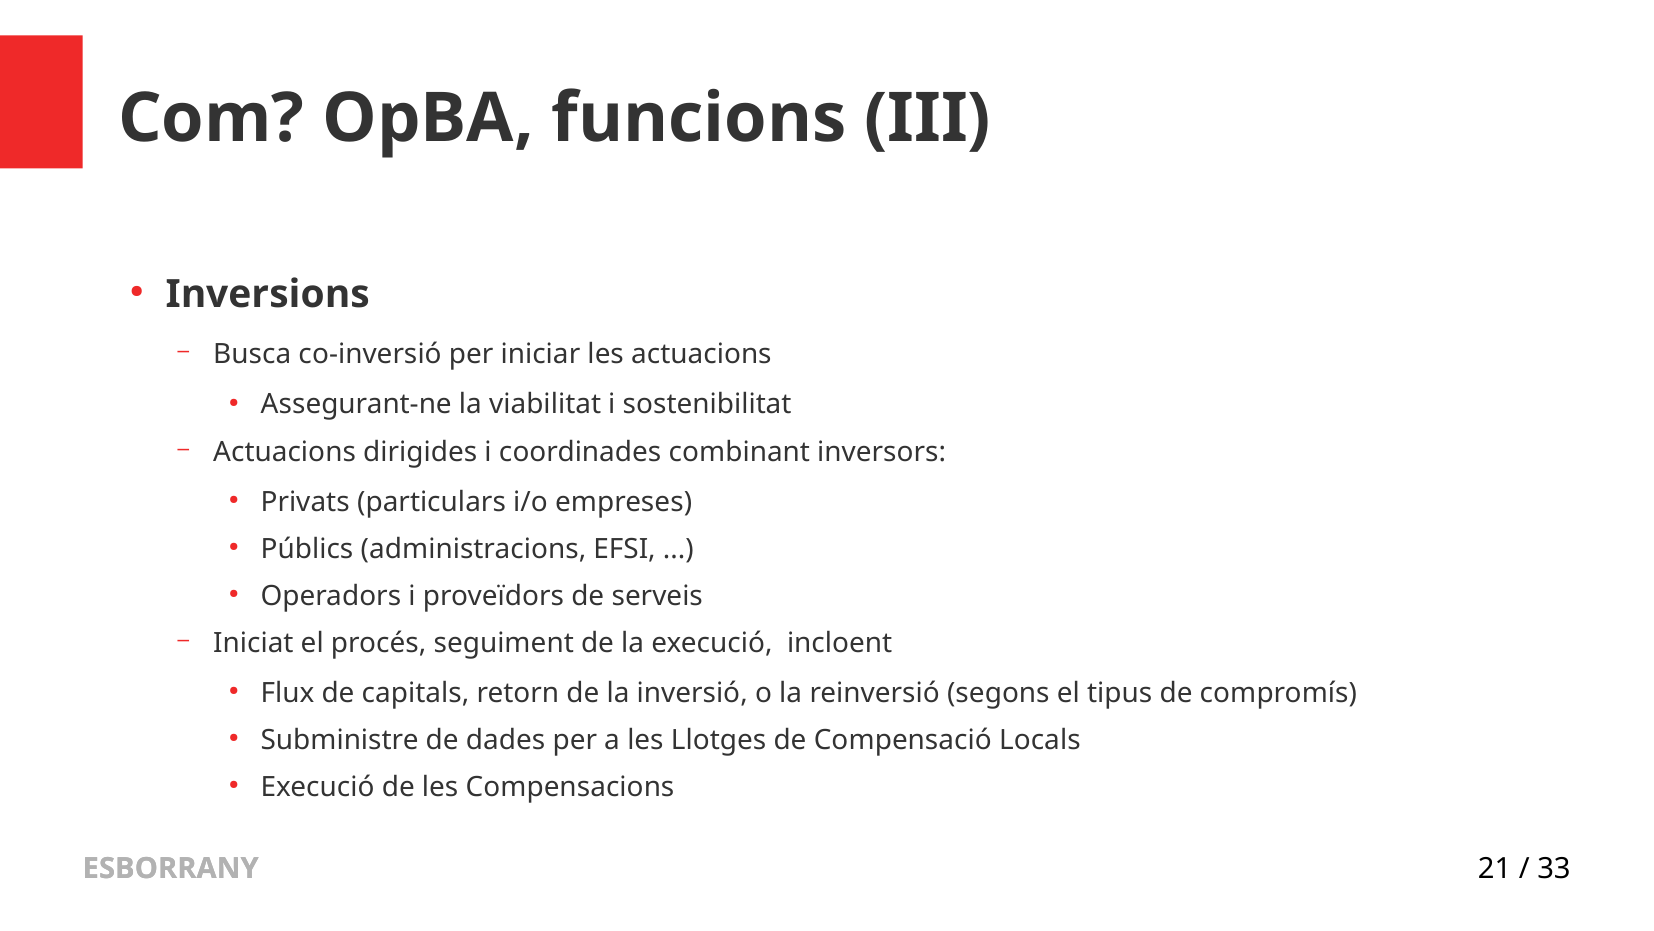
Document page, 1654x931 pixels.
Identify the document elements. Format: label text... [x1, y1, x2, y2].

list Inversions Busca co-inversió per iniciar les actuacions Assegurant-ne la viabilitat i sostenibilitat Actuacions dirigides i coordinades combinant inversors: Privats (particulars i/o empreses) Públics (administracions, EFSI, ...) Operadors i proveïdors de serveis Iniciat el procés, seguiment de la execució, incloent Flux de capitals, retorn de la inversió, o la reinversió (segons el tipus de compromís) Subministre de dades per a les Llotges de Compensació Locals Execució de les Compensacions [118, 265, 1536, 806]
title Com? OpBA, funcions (III) [118, 37, 1571, 193]
